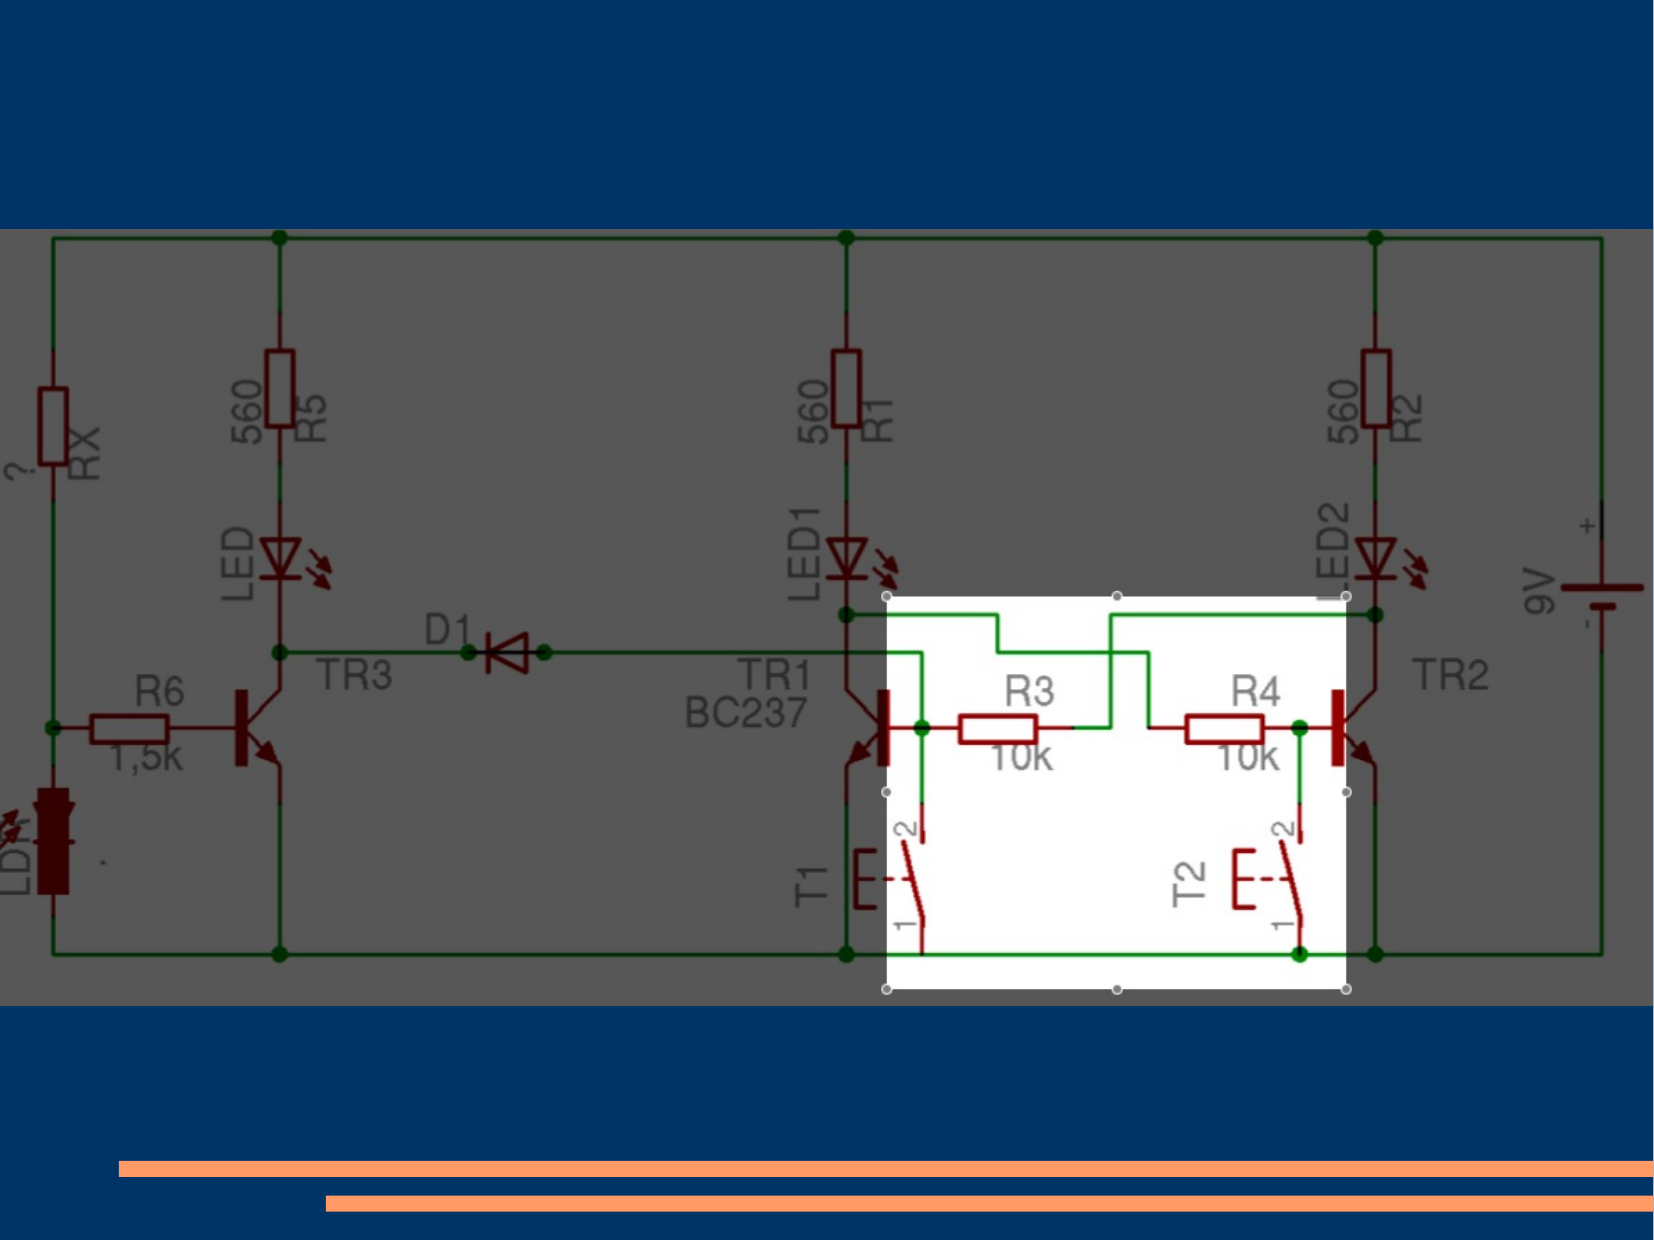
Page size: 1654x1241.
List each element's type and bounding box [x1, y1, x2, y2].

picture [0, 229, 1653, 1006]
